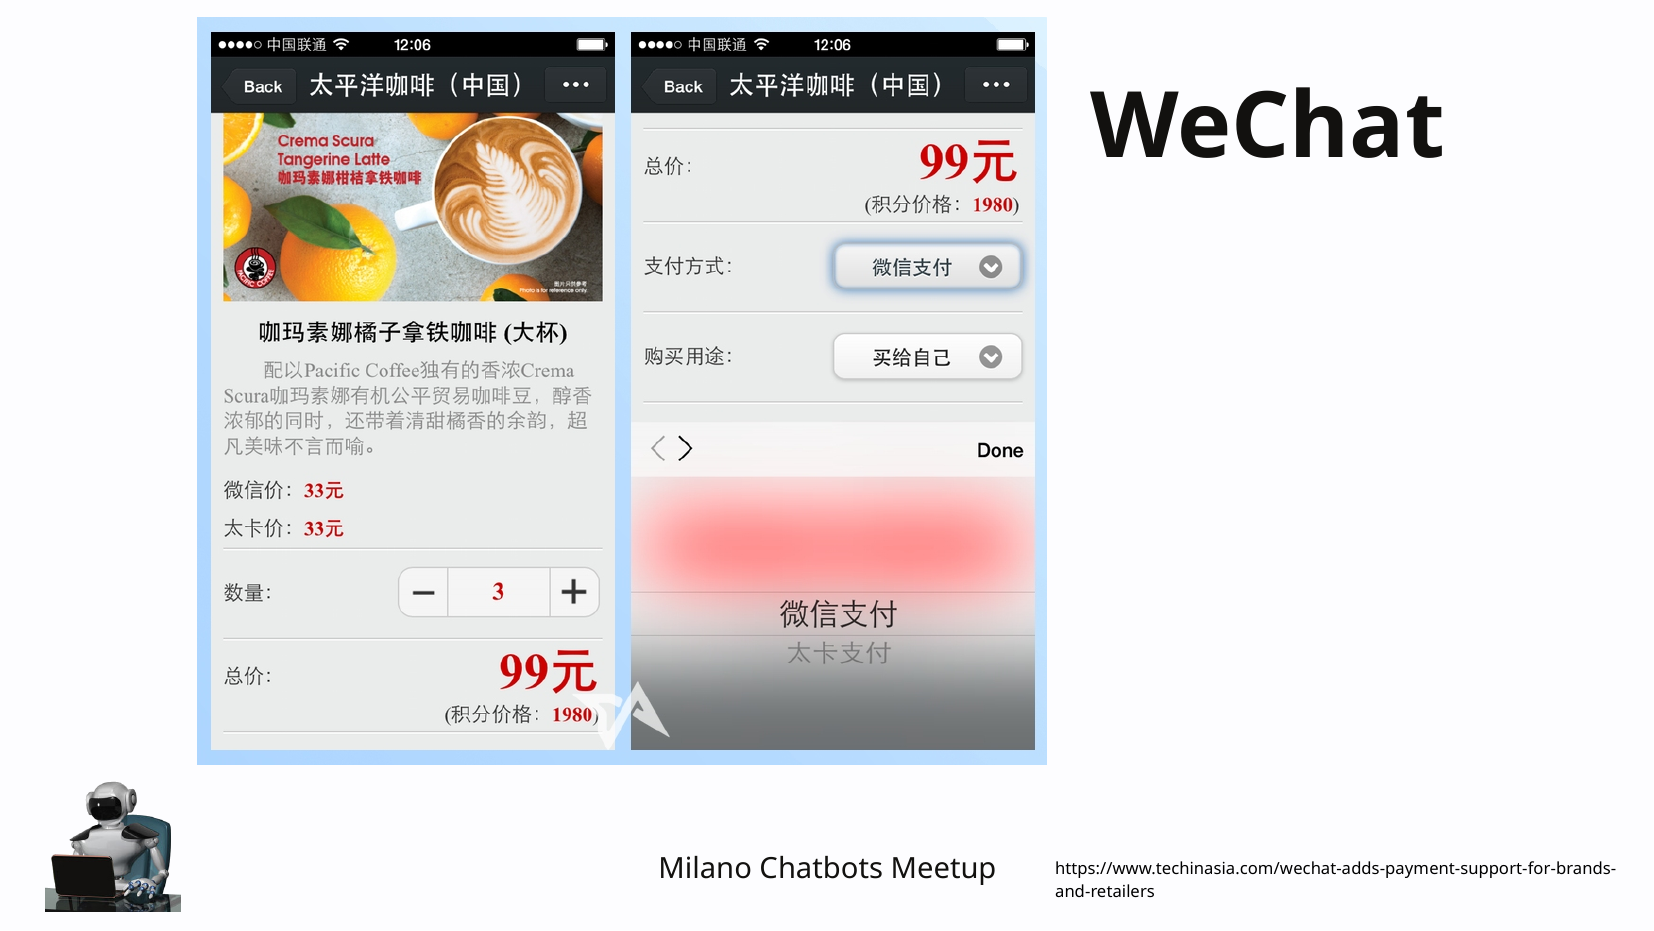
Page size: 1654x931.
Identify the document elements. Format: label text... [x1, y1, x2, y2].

list WeChat [1090, 60, 1654, 541]
text_box https://www.techinasia.com/wechat-adds-payment-support-for-brands-and-retailers [1040, 849, 1654, 898]
picture [45, 777, 181, 912]
picture [197, 17, 1047, 766]
